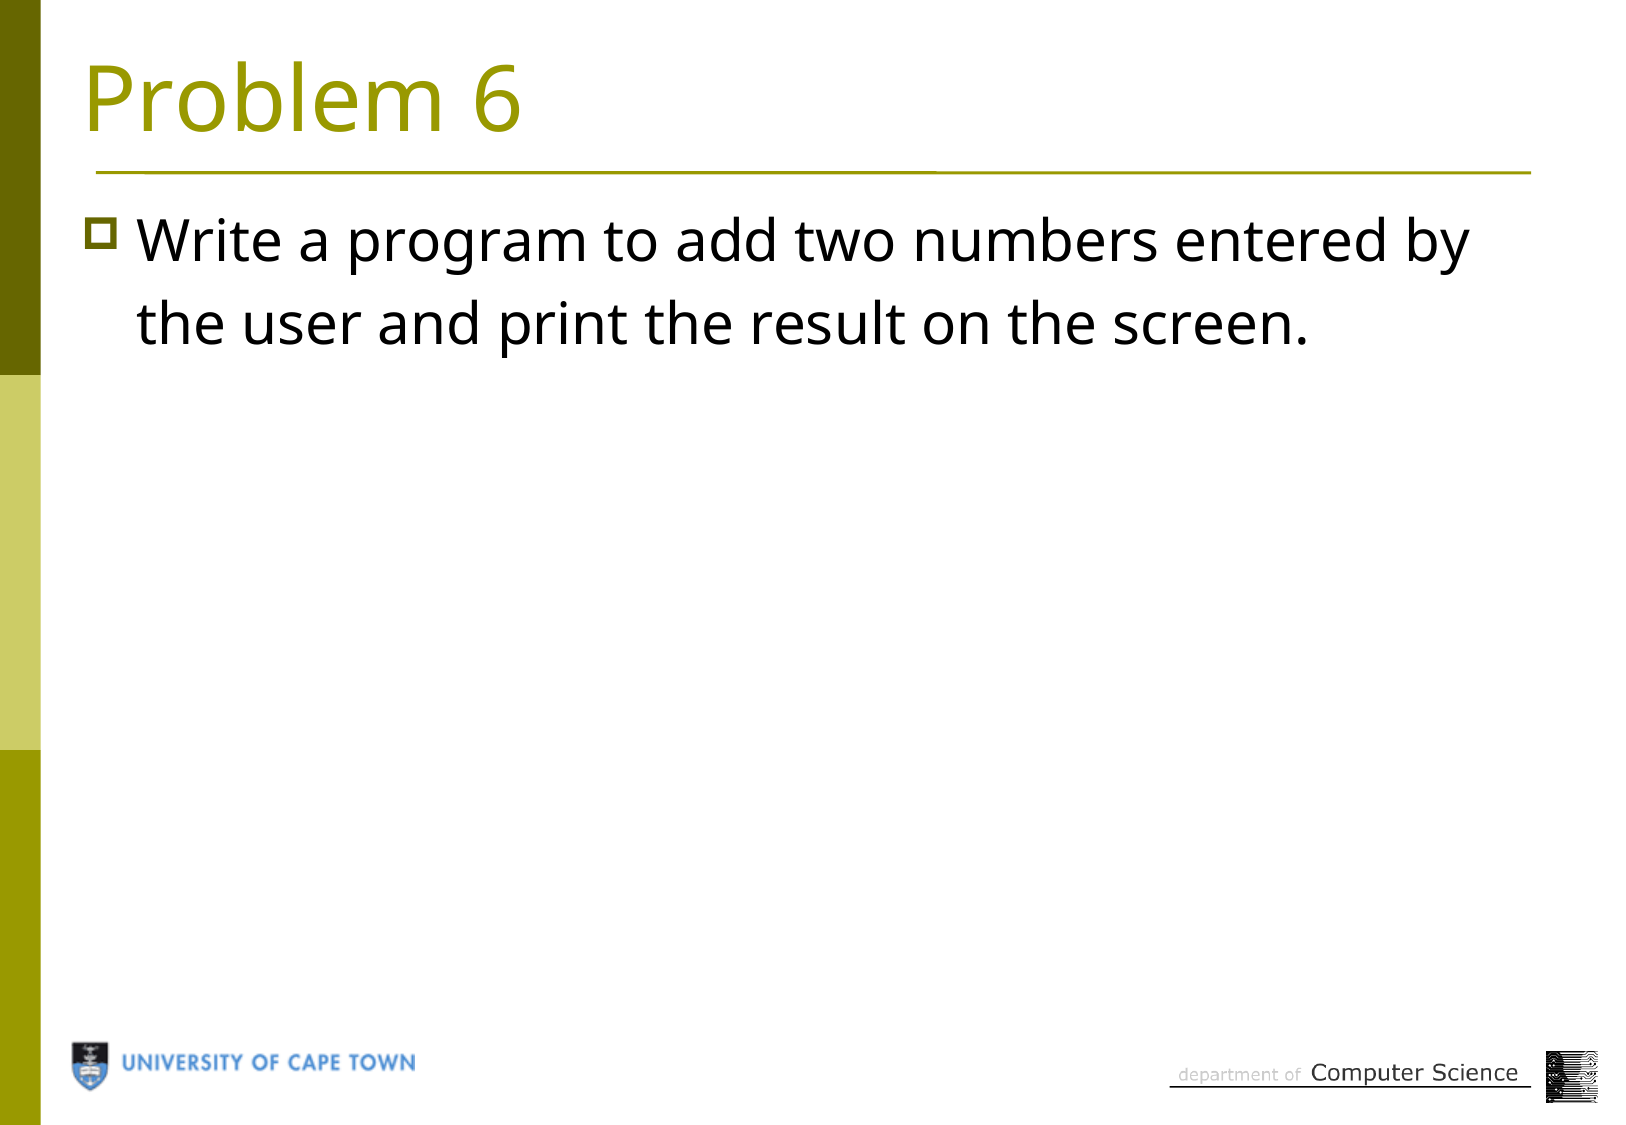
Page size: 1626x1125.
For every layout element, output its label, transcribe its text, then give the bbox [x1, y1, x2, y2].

picture [1546, 1051, 1598, 1103]
picture [1169, 1043, 1532, 1091]
list Write a program to add two numbers entered by the user and print the result on the screen. [81, 196, 1543, 1005]
picture [61, 1024, 415, 1103]
title Problem 6 [81, 29, 1543, 172]
